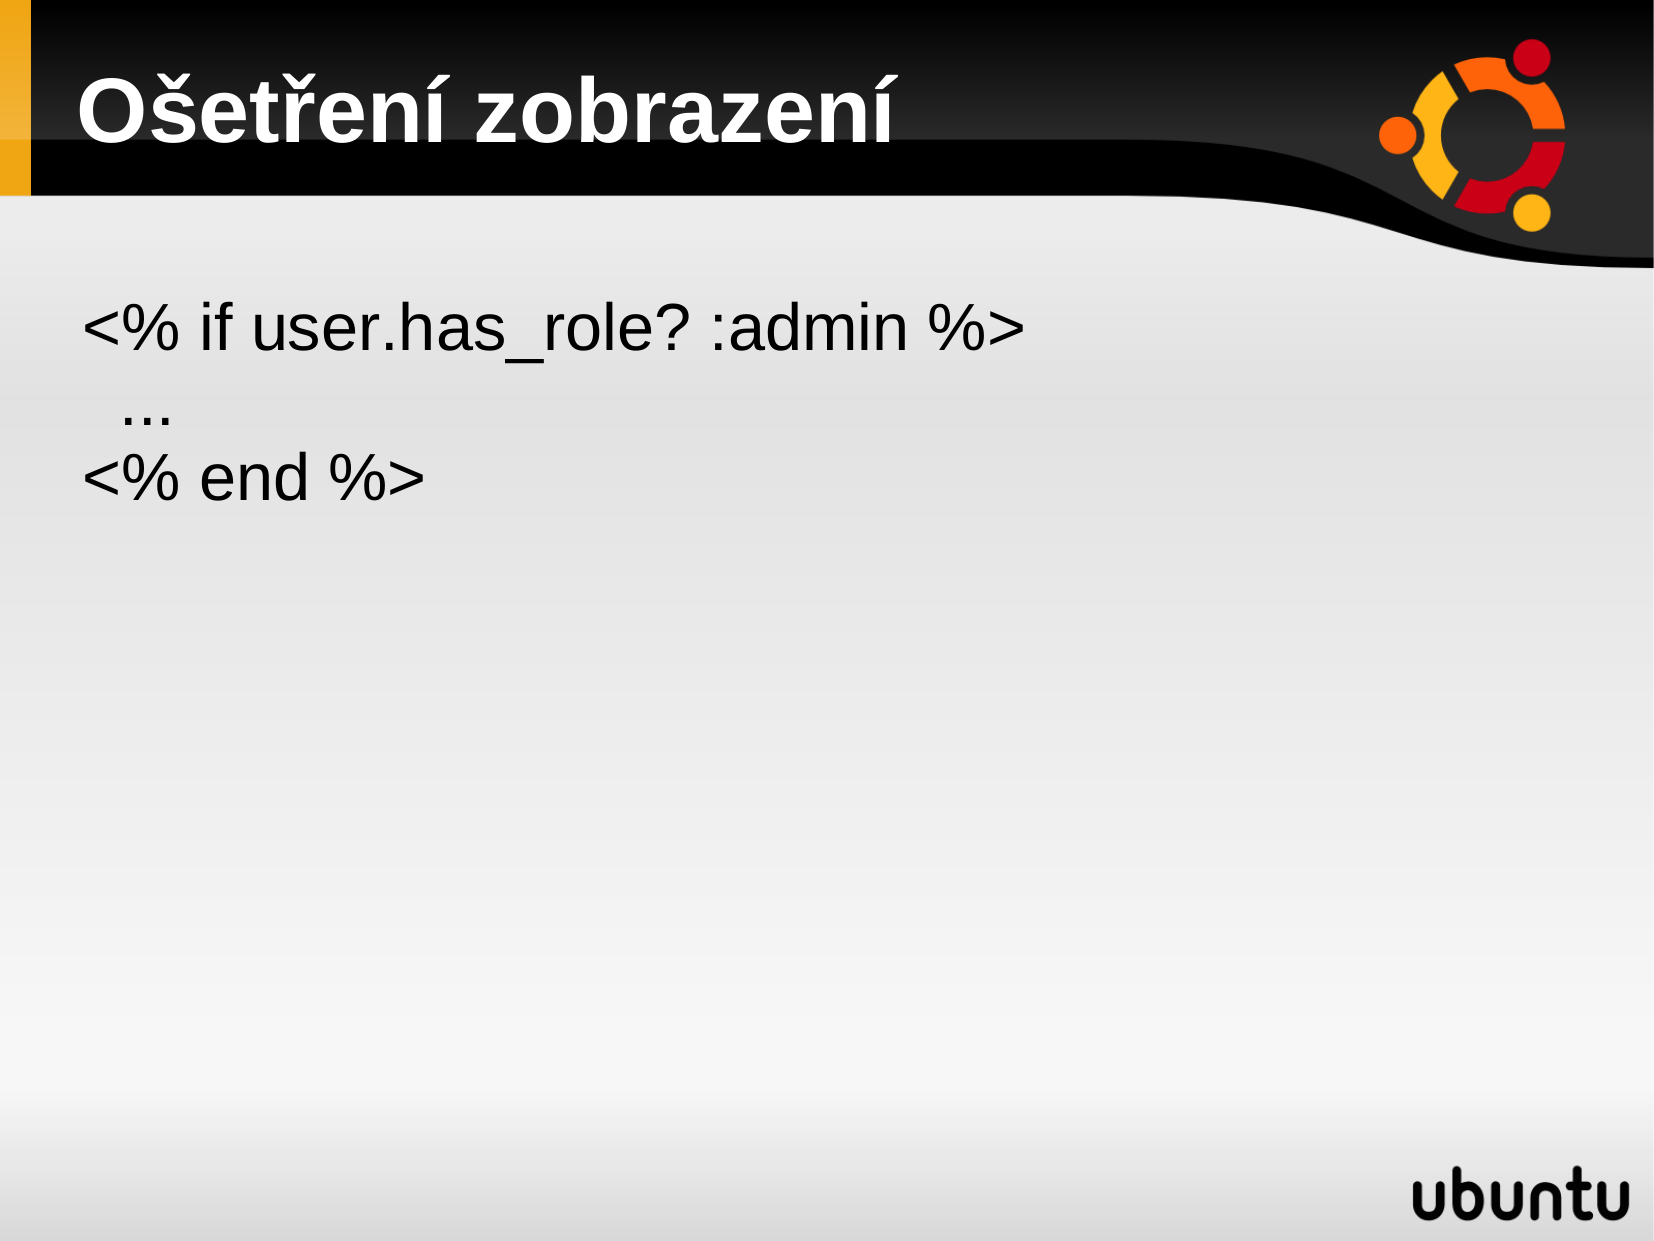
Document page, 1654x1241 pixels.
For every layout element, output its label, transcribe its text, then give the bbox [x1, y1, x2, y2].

picture [0, 0, 1654, 1241]
title Ošetření zobrazení [76, 14, 1565, 207]
list <% if user.has_role? :admin %> ... <% end %> [82, 290, 1571, 1094]
